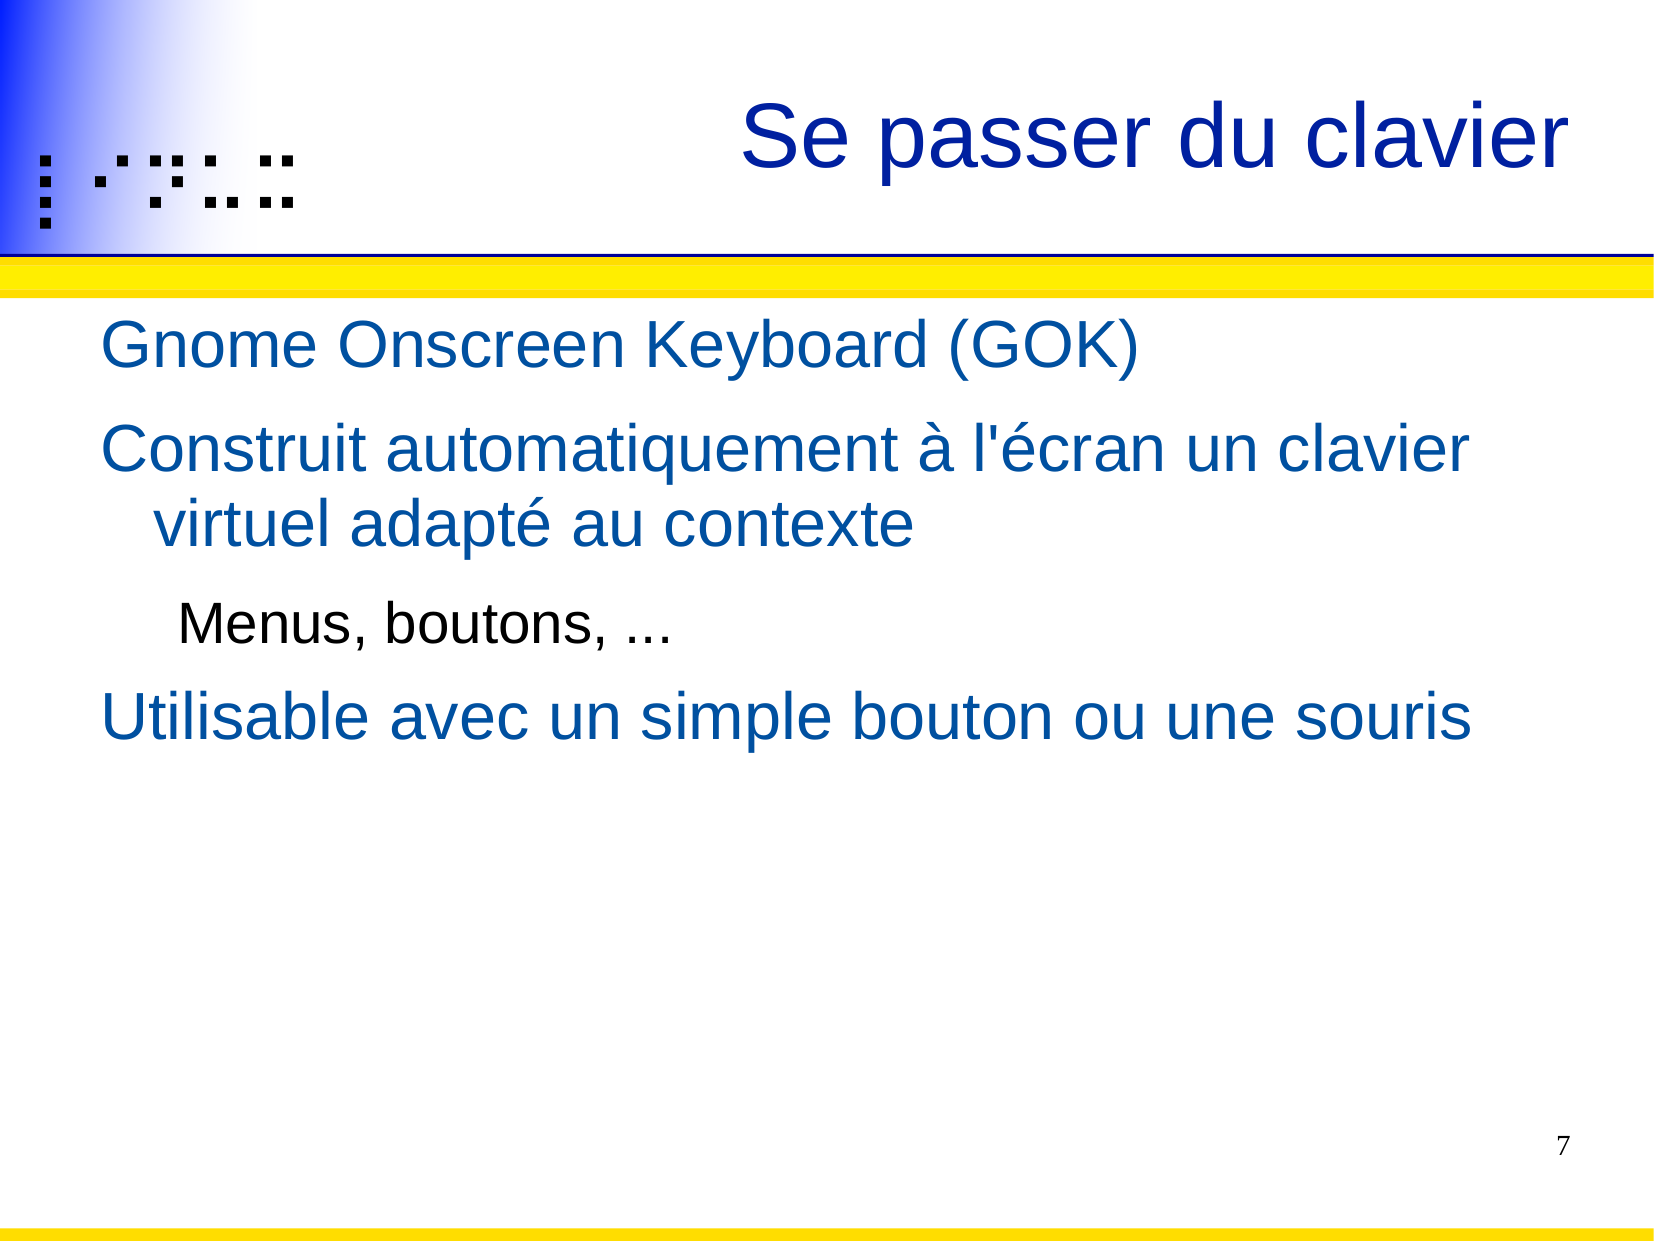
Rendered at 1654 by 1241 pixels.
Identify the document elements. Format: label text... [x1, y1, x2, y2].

title Se passer du clavier [372, 34, 1571, 238]
list Gnome Onscreen Keyboard (GOK) Construit automatiquement à l'écran un clavier virtuel adapté au contexte Menus, boutons, ... Utilisable avec un simple bouton ou une souris [82, 307, 1571, 1111]
